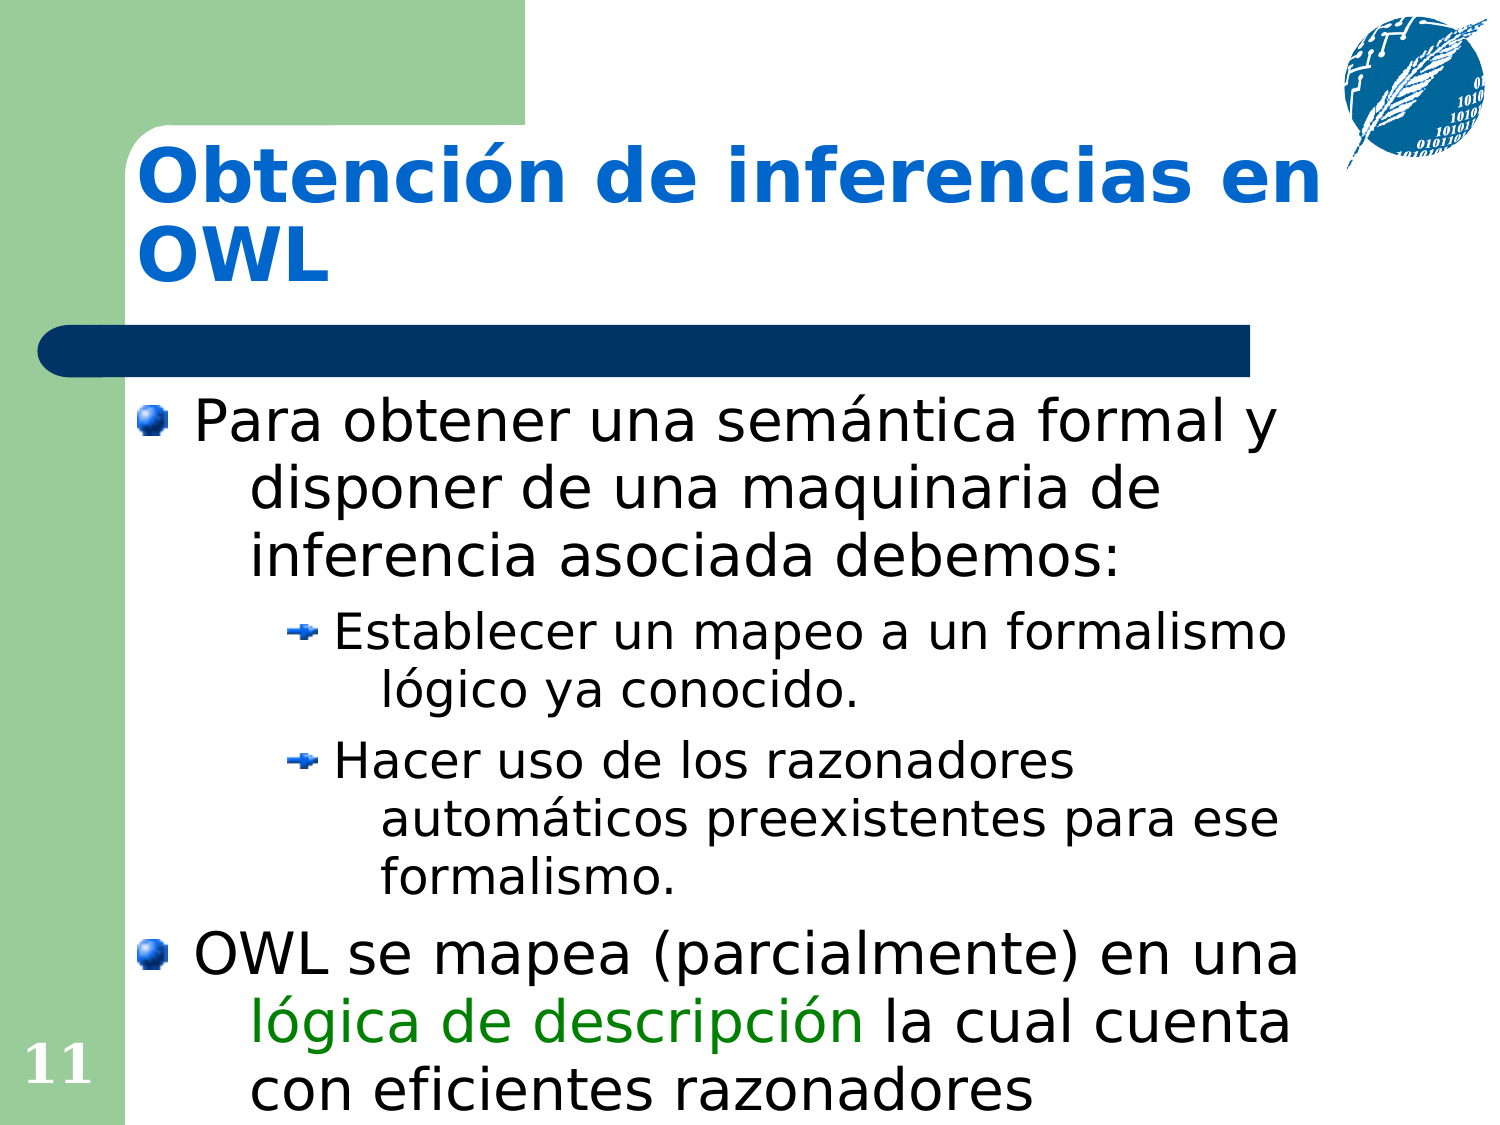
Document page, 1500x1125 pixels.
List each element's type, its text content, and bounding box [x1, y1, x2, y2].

picture [1341, 15, 1487, 172]
list Para obtener una semántica formal y disponer de una maquinaria de inferencia asociada debemos: Establecer un mapeo a un formalismo lógico ya conocido. Hacer uso de los razonadores automáticos preexistentes para ese formalismo. OWL se mapea (parcialmente) en una lógica de descripción la cual cuenta con eficientes razonadores automáticos. [137, 387, 1400, 1066]
picture [1436, 127, 1450, 136]
title Obtención de inferencias en OWL [136, 135, 1413, 302]
picture [1427, 138, 1431, 148]
picture [1433, 139, 1440, 147]
picture [1416, 140, 1425, 149]
